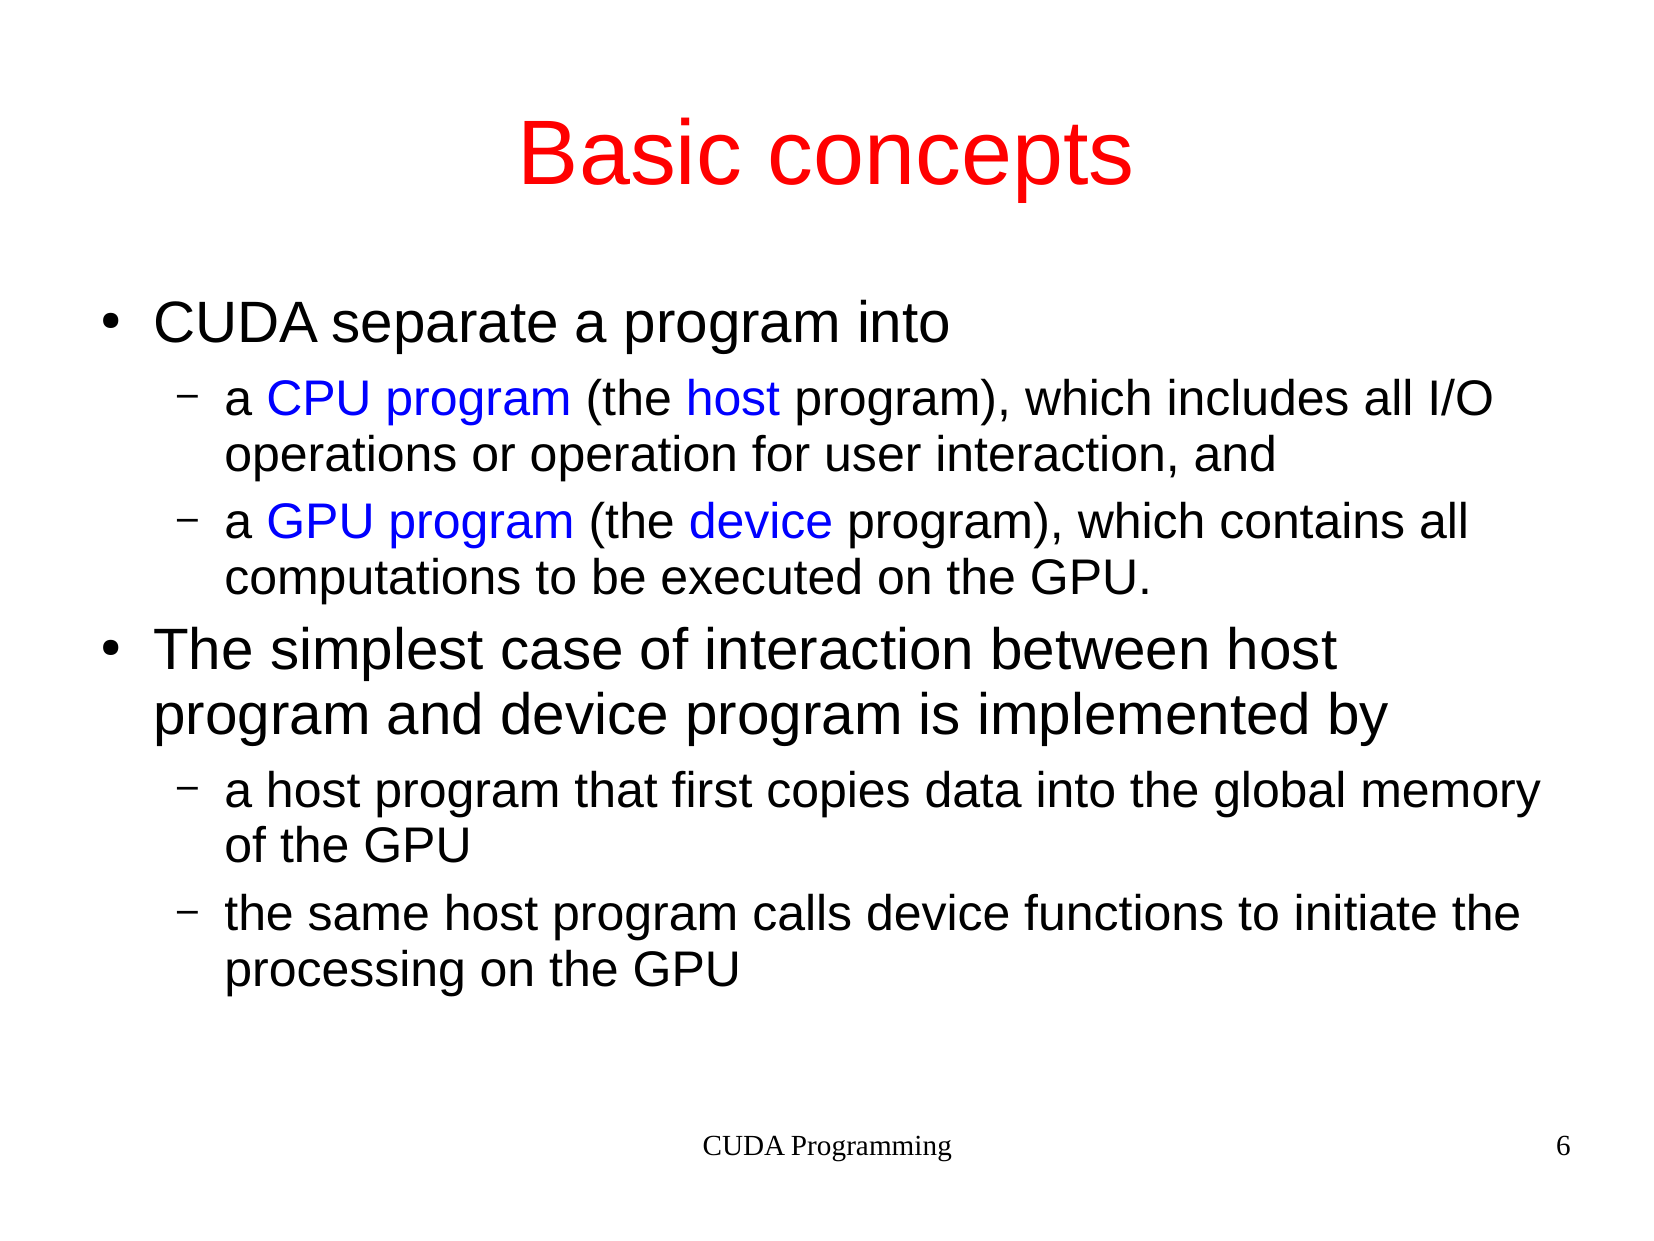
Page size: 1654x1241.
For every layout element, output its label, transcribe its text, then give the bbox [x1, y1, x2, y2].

title Basic concepts [82, 49, 1571, 257]
list CUDA separate a program into a CPU program (the host program), which includes all I/O operations or operation for user interaction, and a GPU program (the device program), which contains all computations to be executed on the GPU. The simplest case of interaction between host program and device program is implemented by a host program that first copies data into the global memory of the GPU the same host program calls device functions to initiate the processing on the GPU [82, 290, 1571, 1109]
